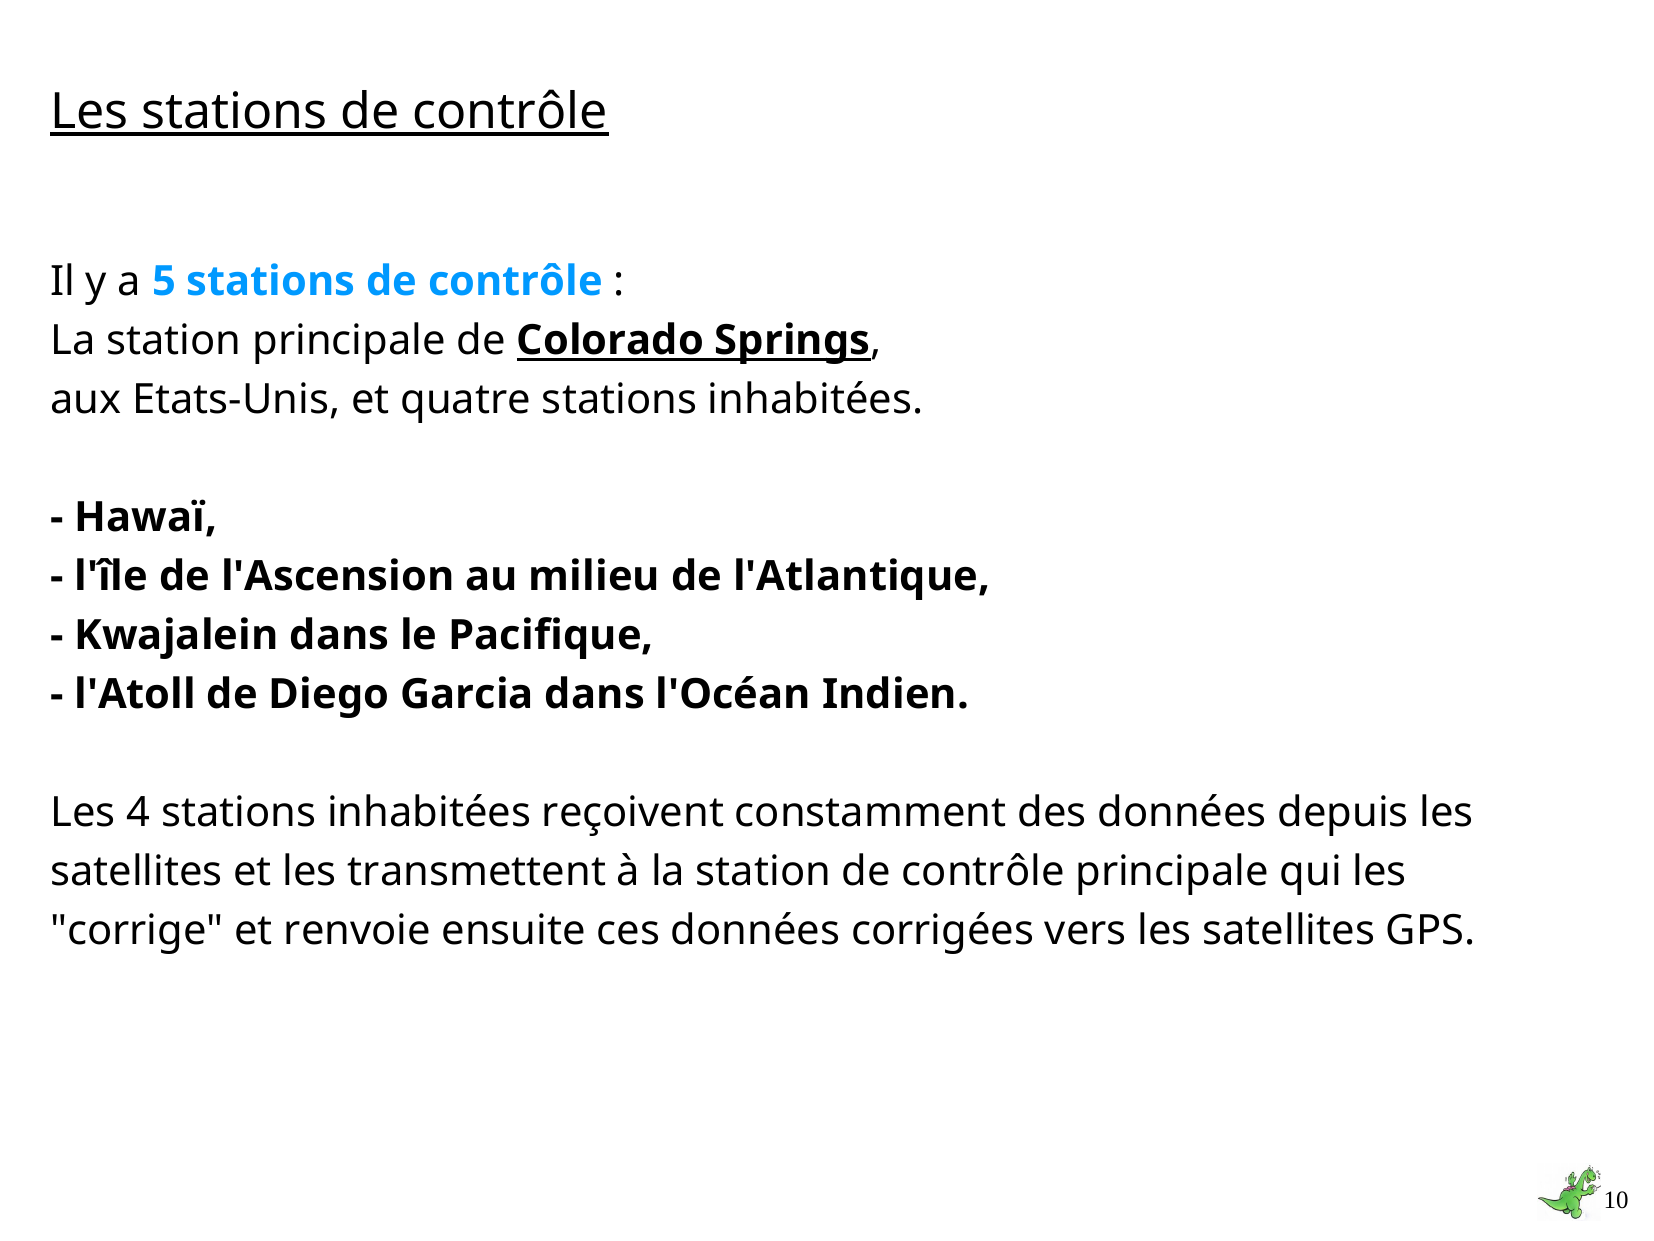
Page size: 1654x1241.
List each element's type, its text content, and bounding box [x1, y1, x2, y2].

text_box 10 [1603, 1187, 1632, 1215]
text_box Les stations de contrôle Il y a 5 stations de contrôle : La station principale de Colorado Springs, aux Etats-Unis, et quatre stations inhabitées. - Hawaï, - l'île de l'Ascension au milieu de l'Atlantique, - Kwajalein dans le Pacifique, - l'Atoll de Diego Garcia dans l'Océan Indien. Les 4 stations inhabitées reçoivent constamment des données depuis les satellites et les transmettent à la station de contrôle principale qui les "corrige" et renvoie ensuite ces données corrigées vers les satellites GPS. [35, 60, 1512, 1241]
picture [1537, 1163, 1601, 1221]
